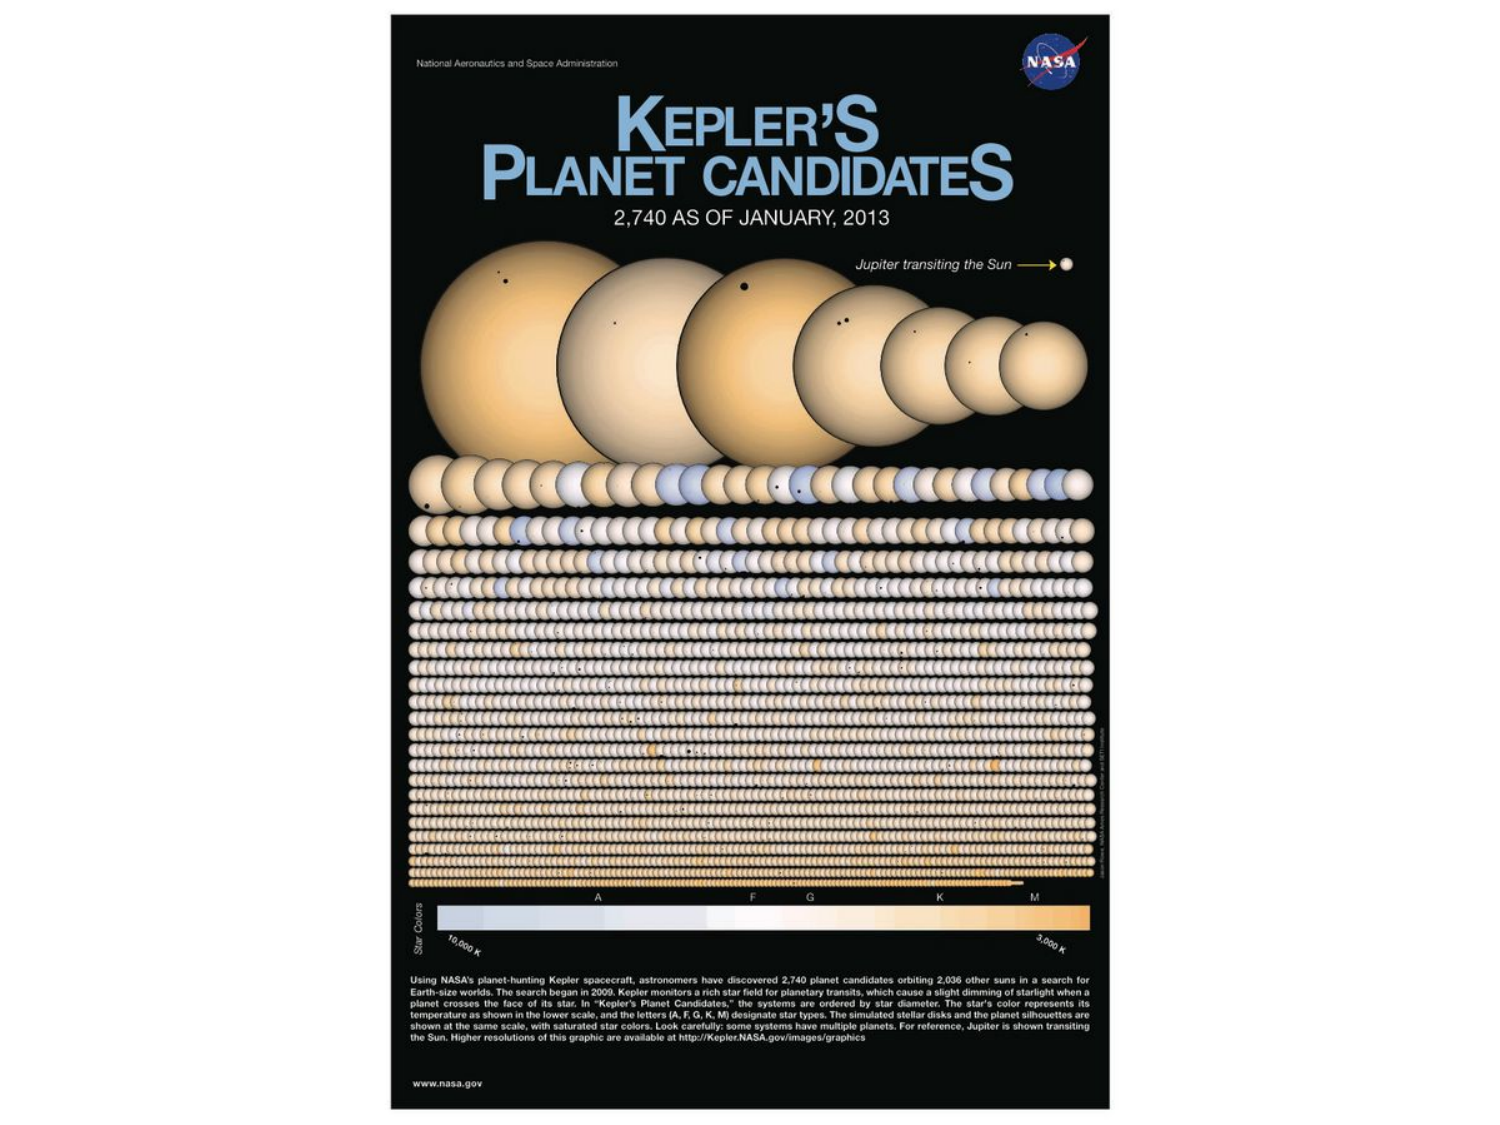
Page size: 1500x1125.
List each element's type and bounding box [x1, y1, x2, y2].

picture [375, 0, 1125, 1125]
